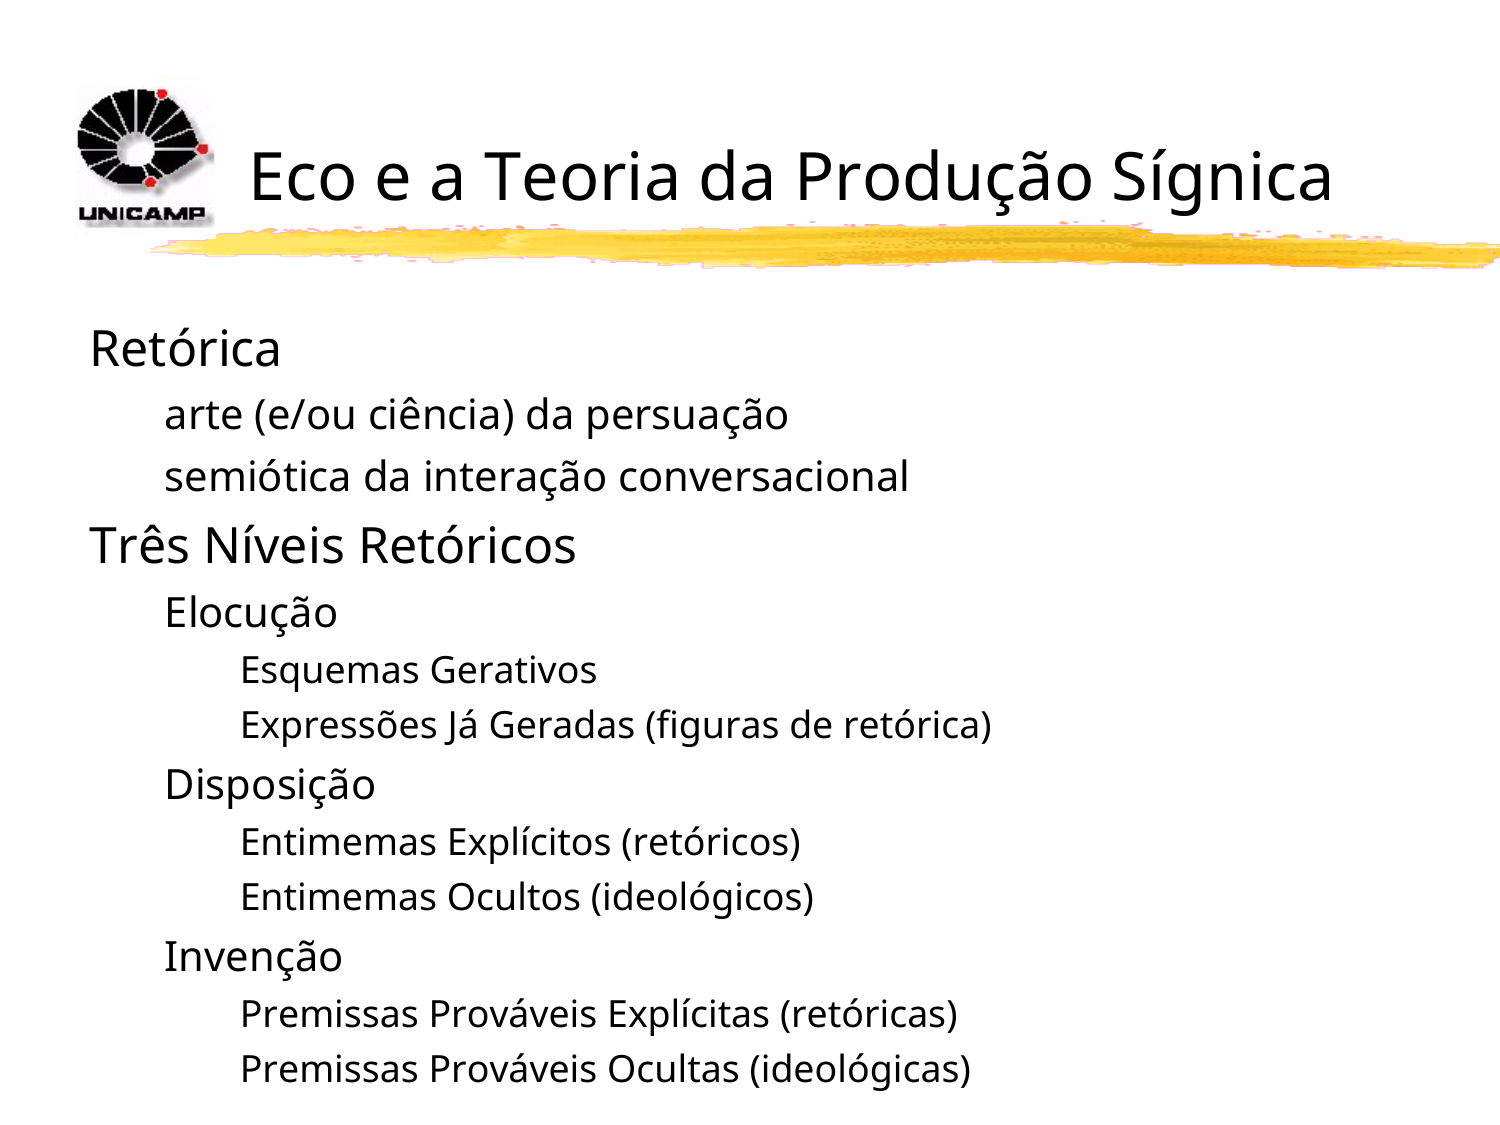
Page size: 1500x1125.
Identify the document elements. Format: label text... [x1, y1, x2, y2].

picture [75, 74, 1500, 279]
title Eco e a Teoria da Produção Sígnica [233, 30, 1434, 225]
list Retórica arte (e/ou ciência) da persuação semiótica da interação conversacional Três Níveis Retóricos Elocução Esquemas Gerativos Expressões Já Geradas (figuras de retórica) Disposição Entimemas Explícitos (retóricos) Entimemas Ocultos (ideológicos) Invenção Premissas Prováveis Explícitas (retóricas) Premissas Prováveis Ocultas (ideológicas) [74, 309, 1417, 994]
